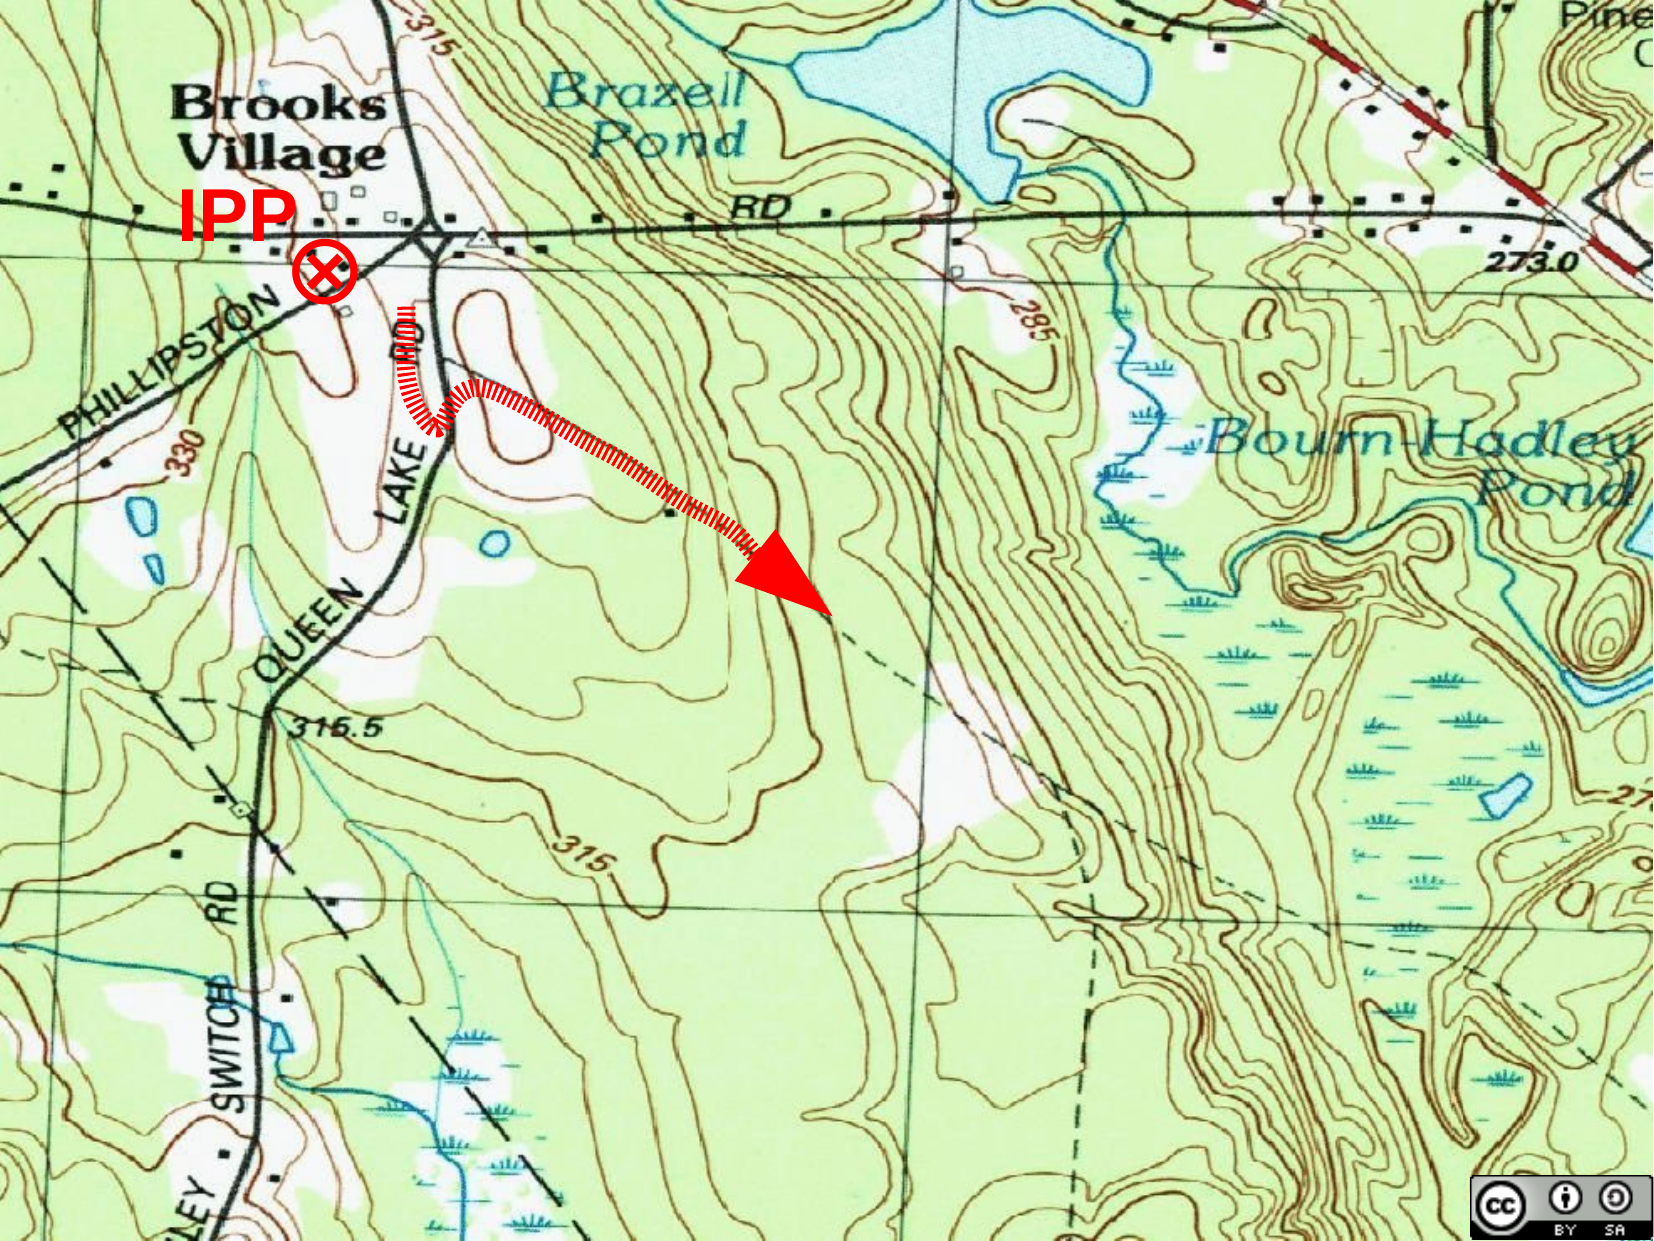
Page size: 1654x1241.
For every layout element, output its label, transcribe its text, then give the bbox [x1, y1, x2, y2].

text_box ⊗ [268, 205, 384, 332]
picture [0, 0, 1654, 1241]
text_box IPP [162, 166, 314, 266]
